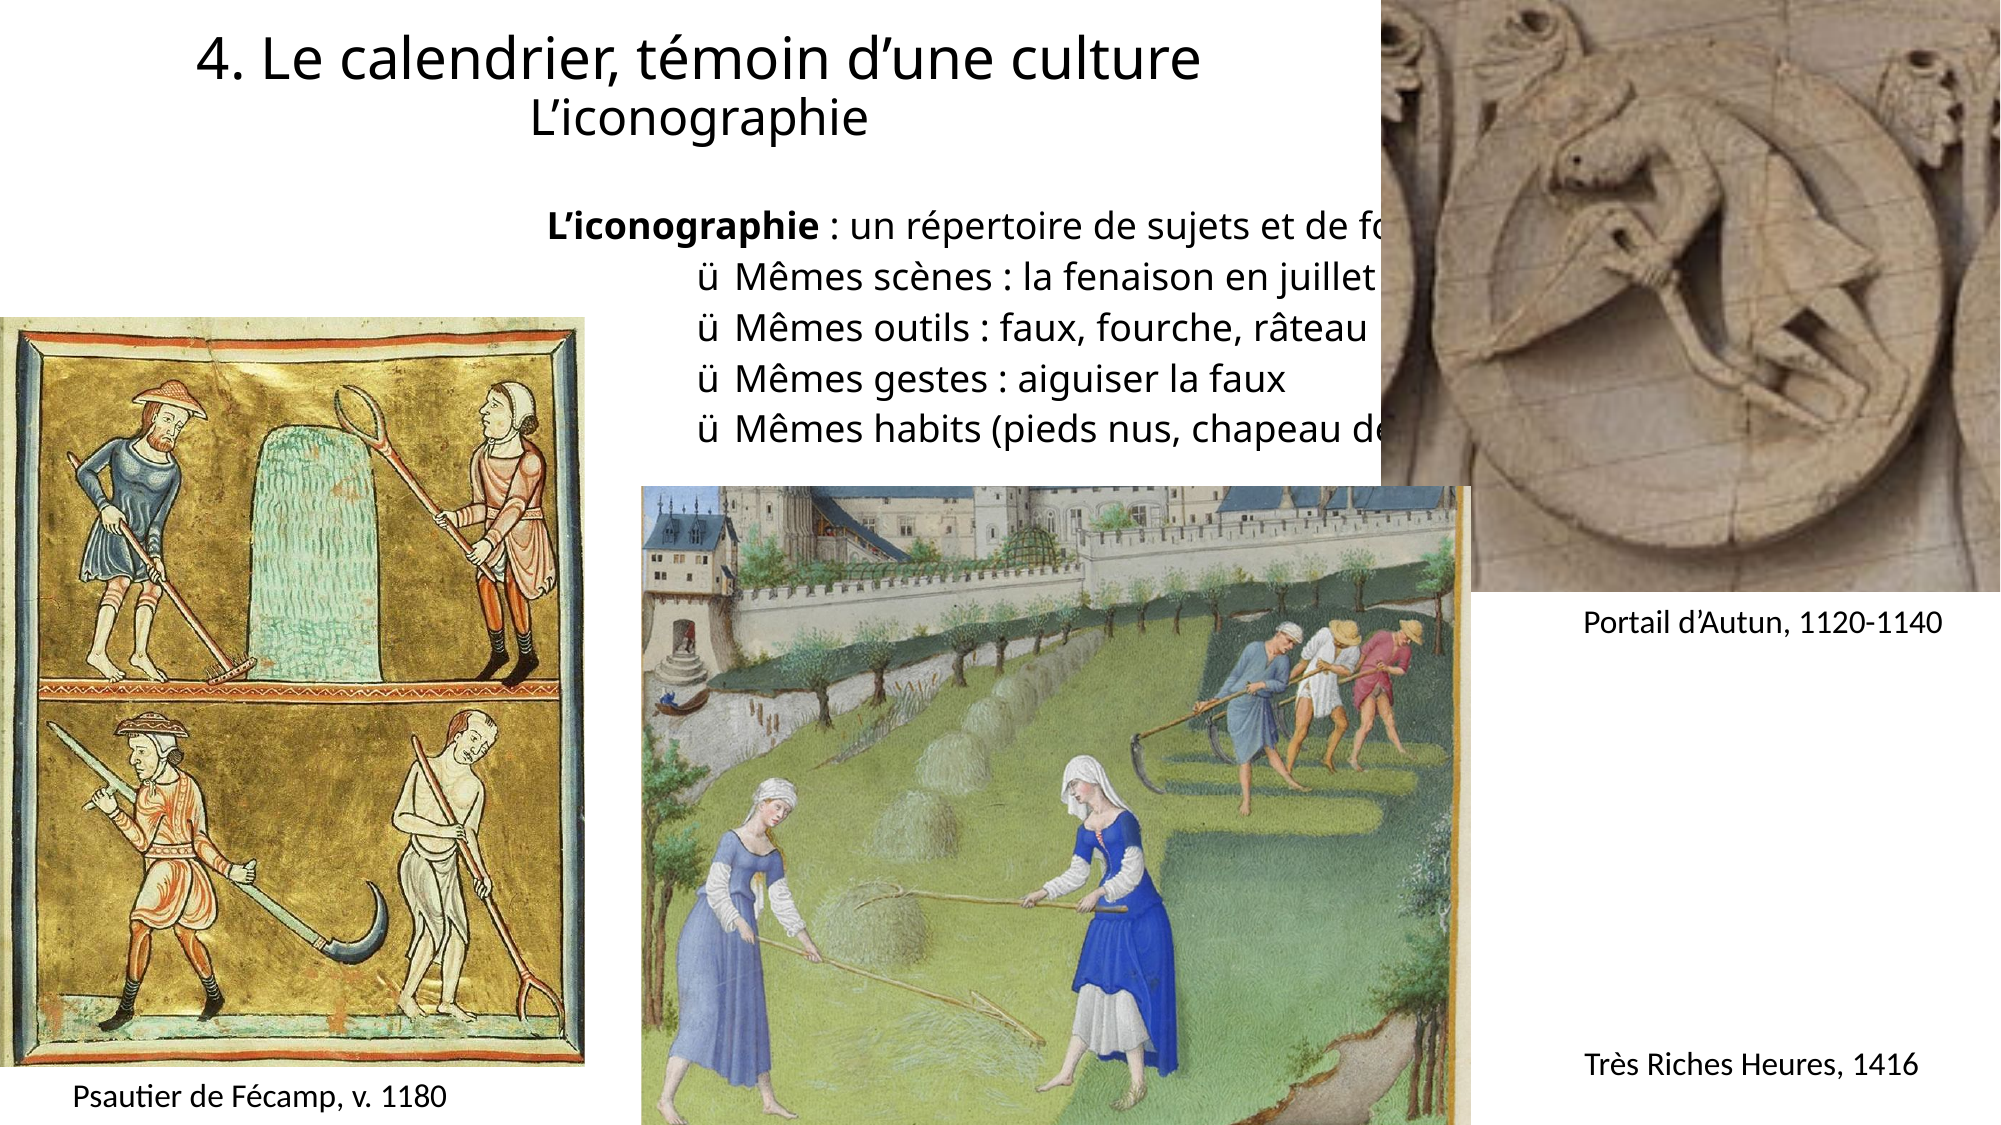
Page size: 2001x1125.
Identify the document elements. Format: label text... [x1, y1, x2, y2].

picture [0, 317, 585, 1067]
text_box Psautier de Fécamp, v. 1180 [57, 1066, 469, 1123]
title 4. Le calendrier, témoin d’une culture L’iconographie [57, 21, 1342, 144]
picture [641, 0, 2000, 1125]
text_box Portail d’Autun, 1120-1140 [1568, 593, 1966, 648]
list L’iconographie : un répertoire de sujets et de formes. Mêmes scènes : la fenaison en juillet Mêmes outils : faux, fourche, râteau Mêmes gestes : aiguiser la faux Mêmes habits (pieds nus, chapeau de paille) [531, 199, 1381, 485]
text_box Très Riches Heures, 1416 [1569, 1034, 1940, 1091]
